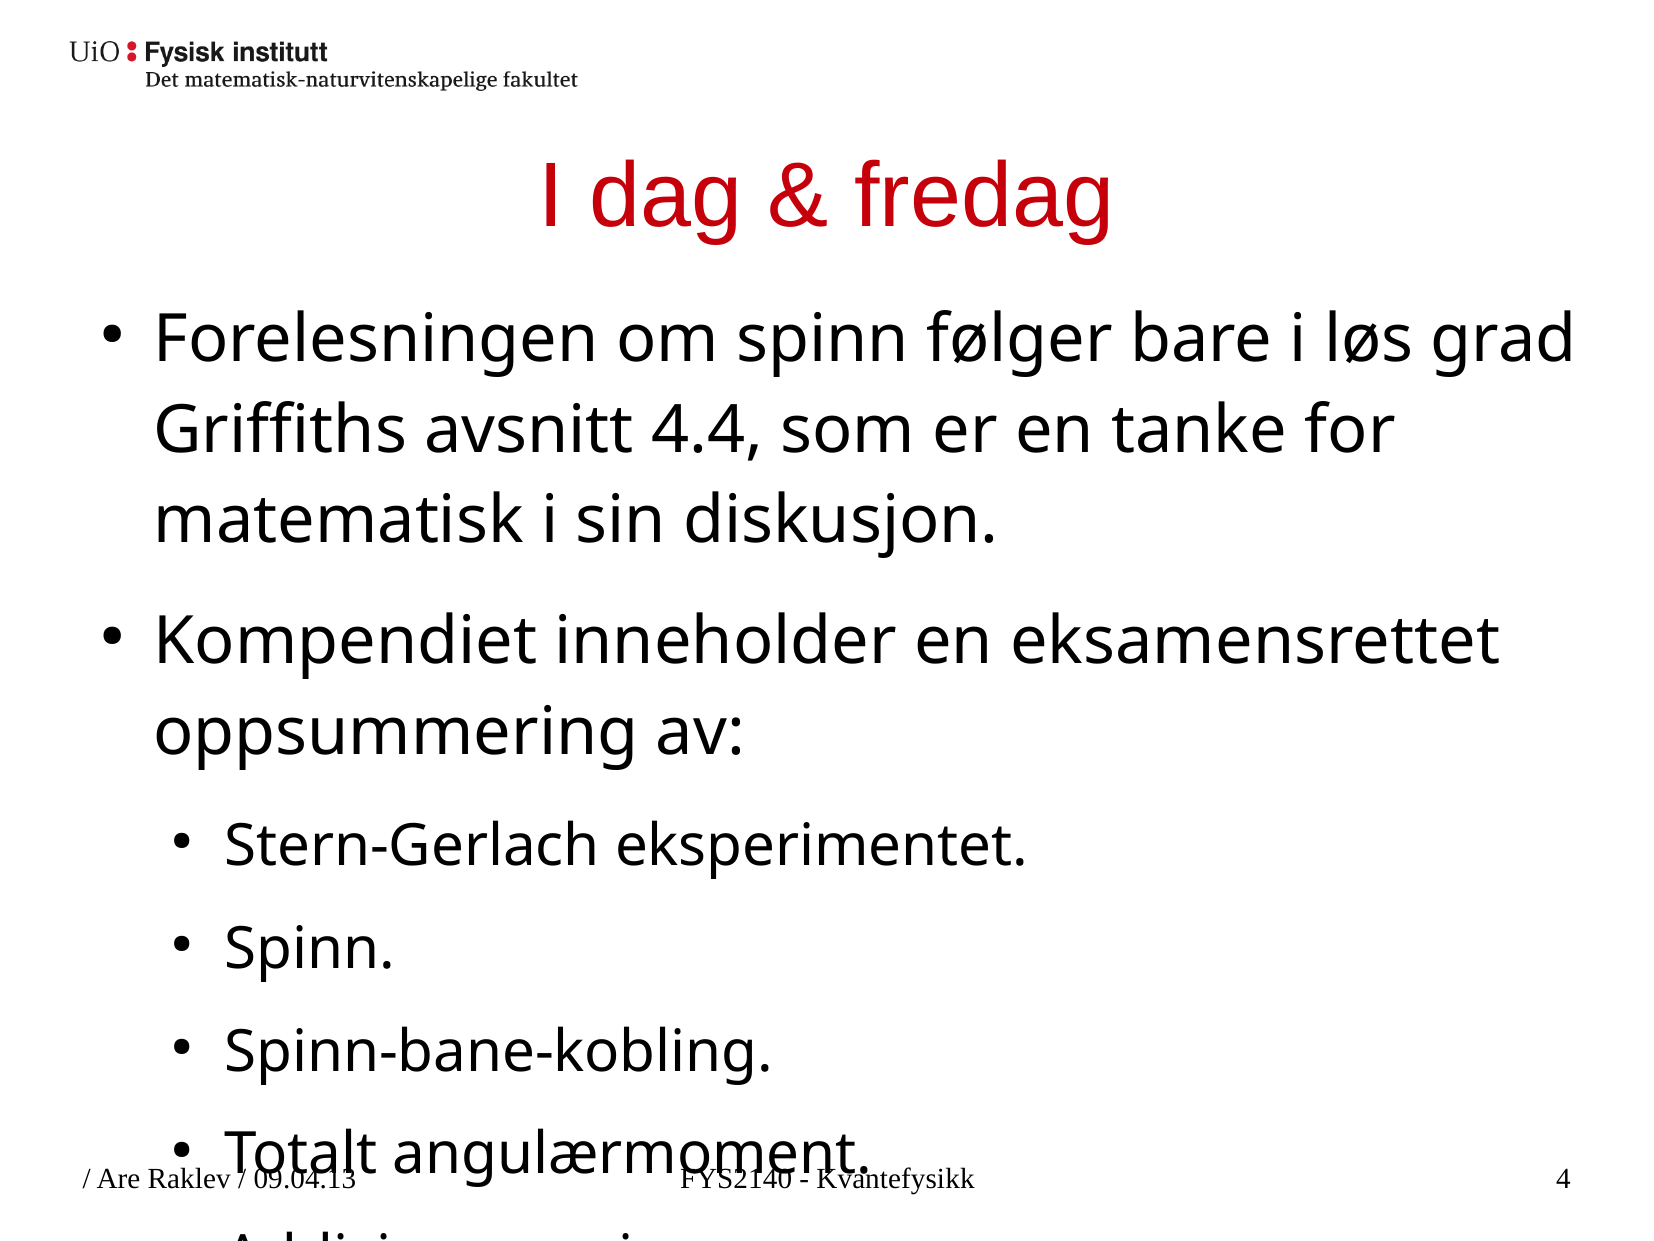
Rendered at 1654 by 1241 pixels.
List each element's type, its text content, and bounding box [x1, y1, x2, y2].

picture [68, 37, 581, 93]
title I dag & fredag [82, 90, 1571, 290]
list Forelesningen om spinn følger bare i løs grad Griffiths avsnitt 4.4, som er en tanke for matematisk i sin diskusjon. Kompendiet inneholder en eksamensrettet oppsummering av: Stern-Gerlach eksperimentet. Spinn. Spinn-bane-kobling. Totalt angulærmoment. Addisjon av spinn. [82, 290, 1613, 1142]
